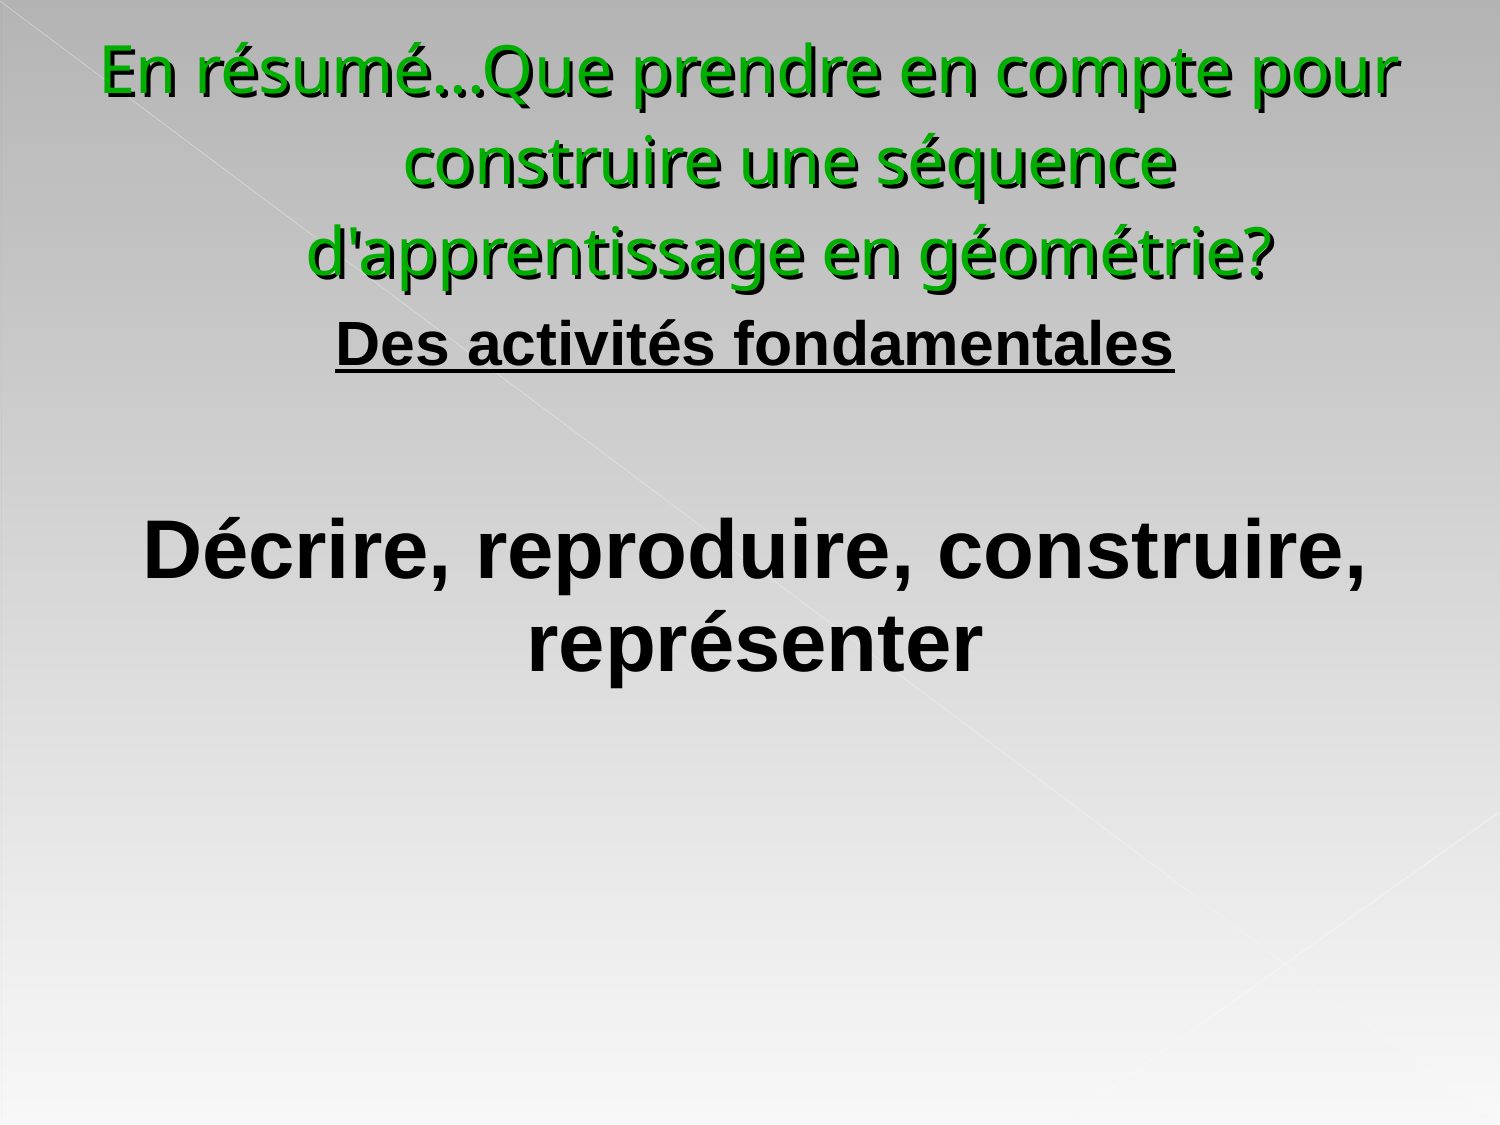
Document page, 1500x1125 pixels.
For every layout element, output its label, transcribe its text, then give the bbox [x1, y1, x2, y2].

title En résumé...Que prendre en compte pour construire une séquence d'apprentissage en géométrie? [75, 46, 1426, 271]
subtitle Des activités fondamentales Décrire, reproduire, construire, représenter [75, 307, 1426, 777]
